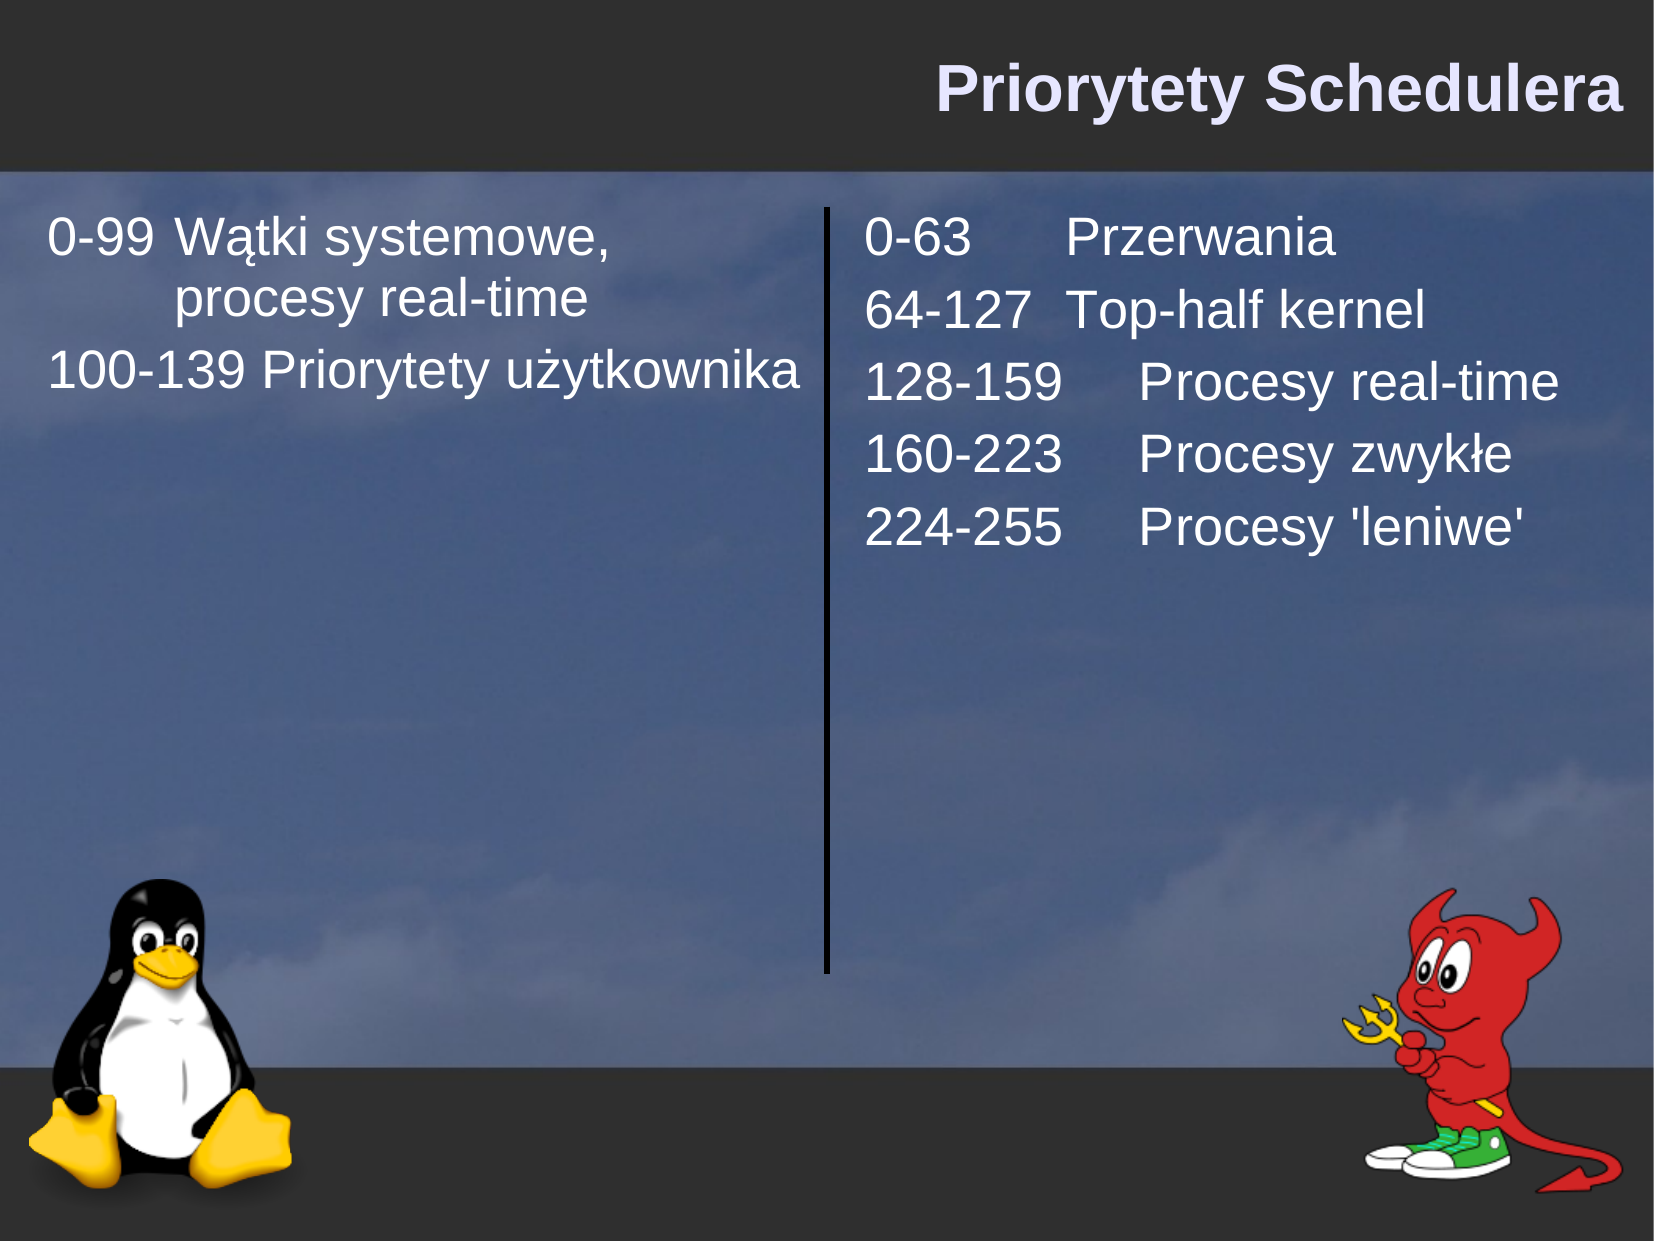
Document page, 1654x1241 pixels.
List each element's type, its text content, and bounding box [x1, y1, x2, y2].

list 0-99 Wątki systemowe, procesy real-time 100-139 Priorytety użytkownika [29, 206, 808, 1034]
list 0-63 Przerwania 64-127 Top-half kernel 128-159 Procesy real-time 160-223 Procesy zwykłe 224-255 Procesy 'leniwe' [846, 206, 1625, 1034]
title Priorytety Schedulera [29, 29, 1625, 148]
picture [0, 0, 1654, 1241]
